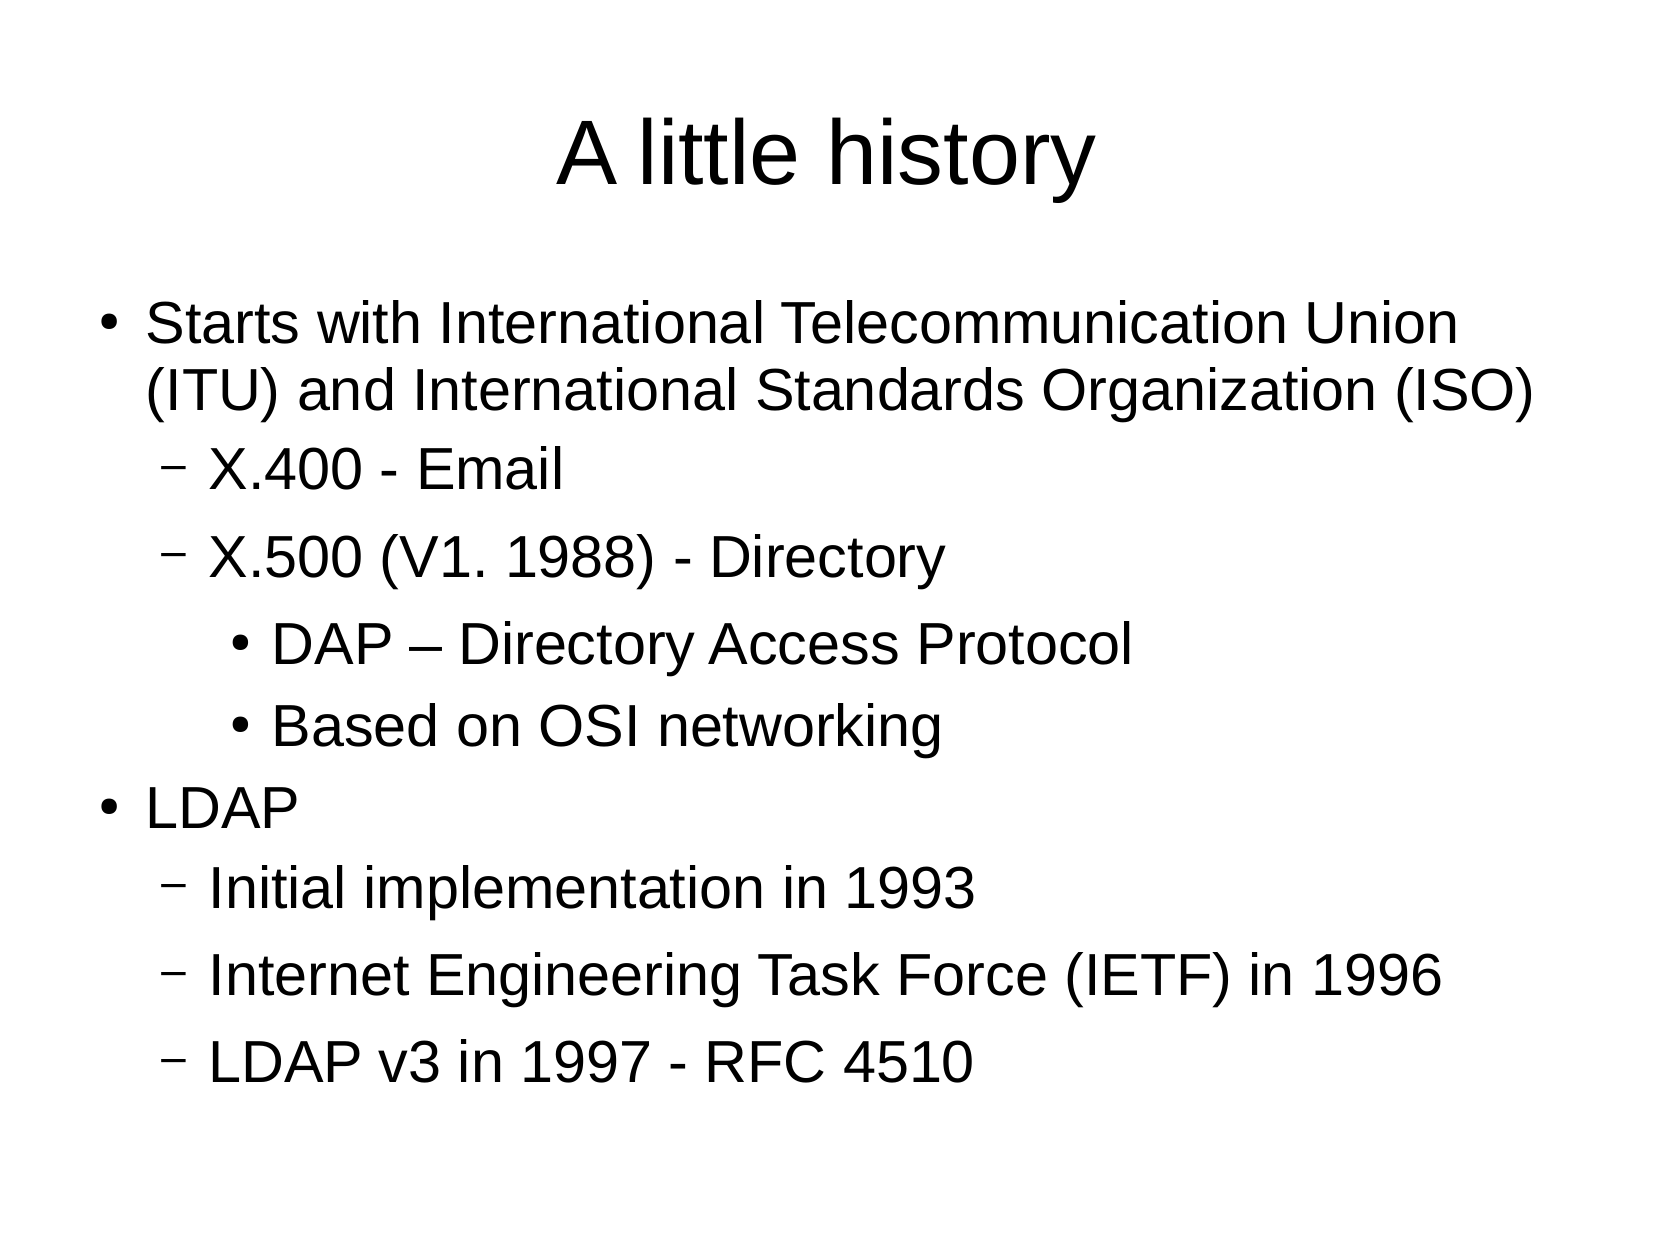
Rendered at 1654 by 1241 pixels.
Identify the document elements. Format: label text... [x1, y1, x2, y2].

title A little history [82, 49, 1571, 257]
list Starts with International Telecommunication Union (ITU) and International Standards Organization (ISO) X.400 - Email X.500 (V1. 1988) - Directory DAP – Directory Access Protocol Based on OSI networking LDAP Initial implementation in 1993 Internet Engineering Task Force (IETF) in 1996 LDAP v3 in 1997 - RFC 4510 [82, 290, 1538, 1126]
